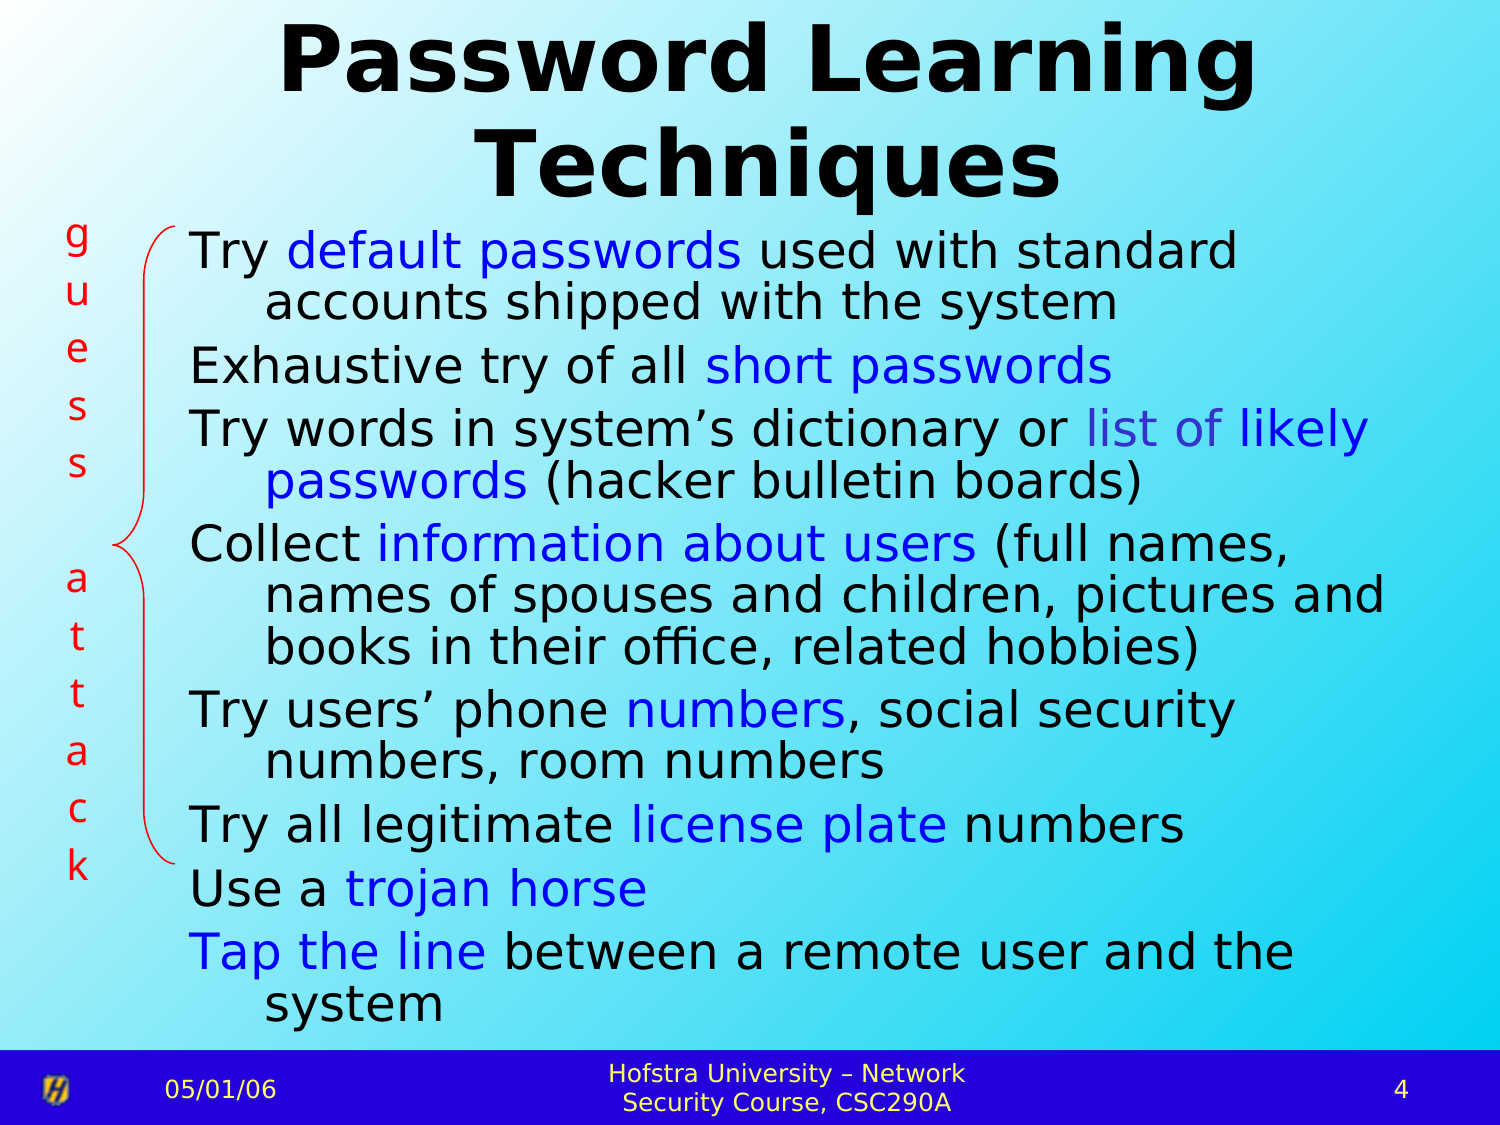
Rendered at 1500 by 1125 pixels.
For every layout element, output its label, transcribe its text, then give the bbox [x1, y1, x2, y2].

text_box g u e s s a t t a c k [49, 194, 106, 901]
picture [37, 1072, 76, 1110]
list Try default passwords used with standard accounts shipped with the system Exhaustive try of all short passwords Try words in system’s dictionary or list of likely passwords (hacker bulletin boards) Collect information about users (full names, names of spouses and children, pictures and books in their office, related hobbies) Try users’ phone numbers, social security numbers, room numbers Try all legitimate license plate numbers Use a trojan horse Tap the line between a remote user and the system [99, 219, 1425, 1088]
title Password Learning Techniques [112, 0, 1425, 219]
